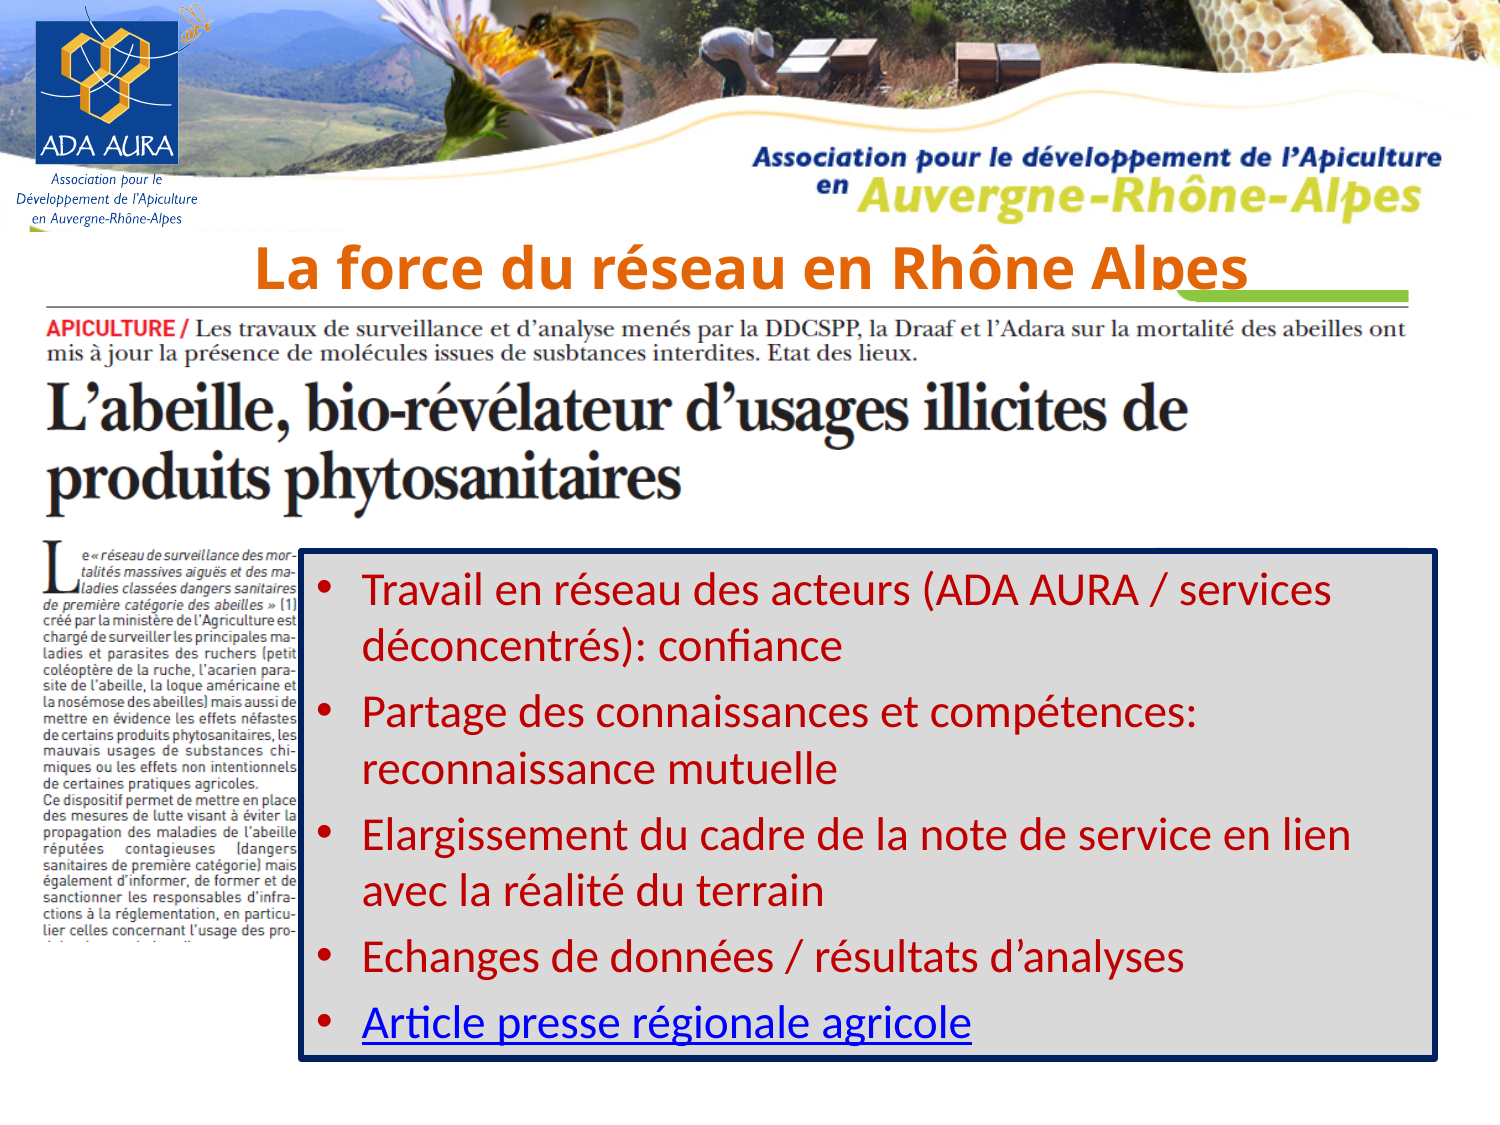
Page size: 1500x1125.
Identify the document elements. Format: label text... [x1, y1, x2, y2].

list Travail en réseau des acteurs (ADA AURA / services déconcentrés): confiance Partage des connaissances et compétences: reconnaissance mutuelle Elargissement du cadre de la note de service en lien avec la réalité du terrain Echanges de données / résultats d’analyses Article presse régionale agricole [301, 550, 1436, 1059]
title La force du réseau en Rhône Alpes [76, 208, 1427, 290]
picture [0, 0, 1500, 232]
picture [29, 290, 1447, 942]
